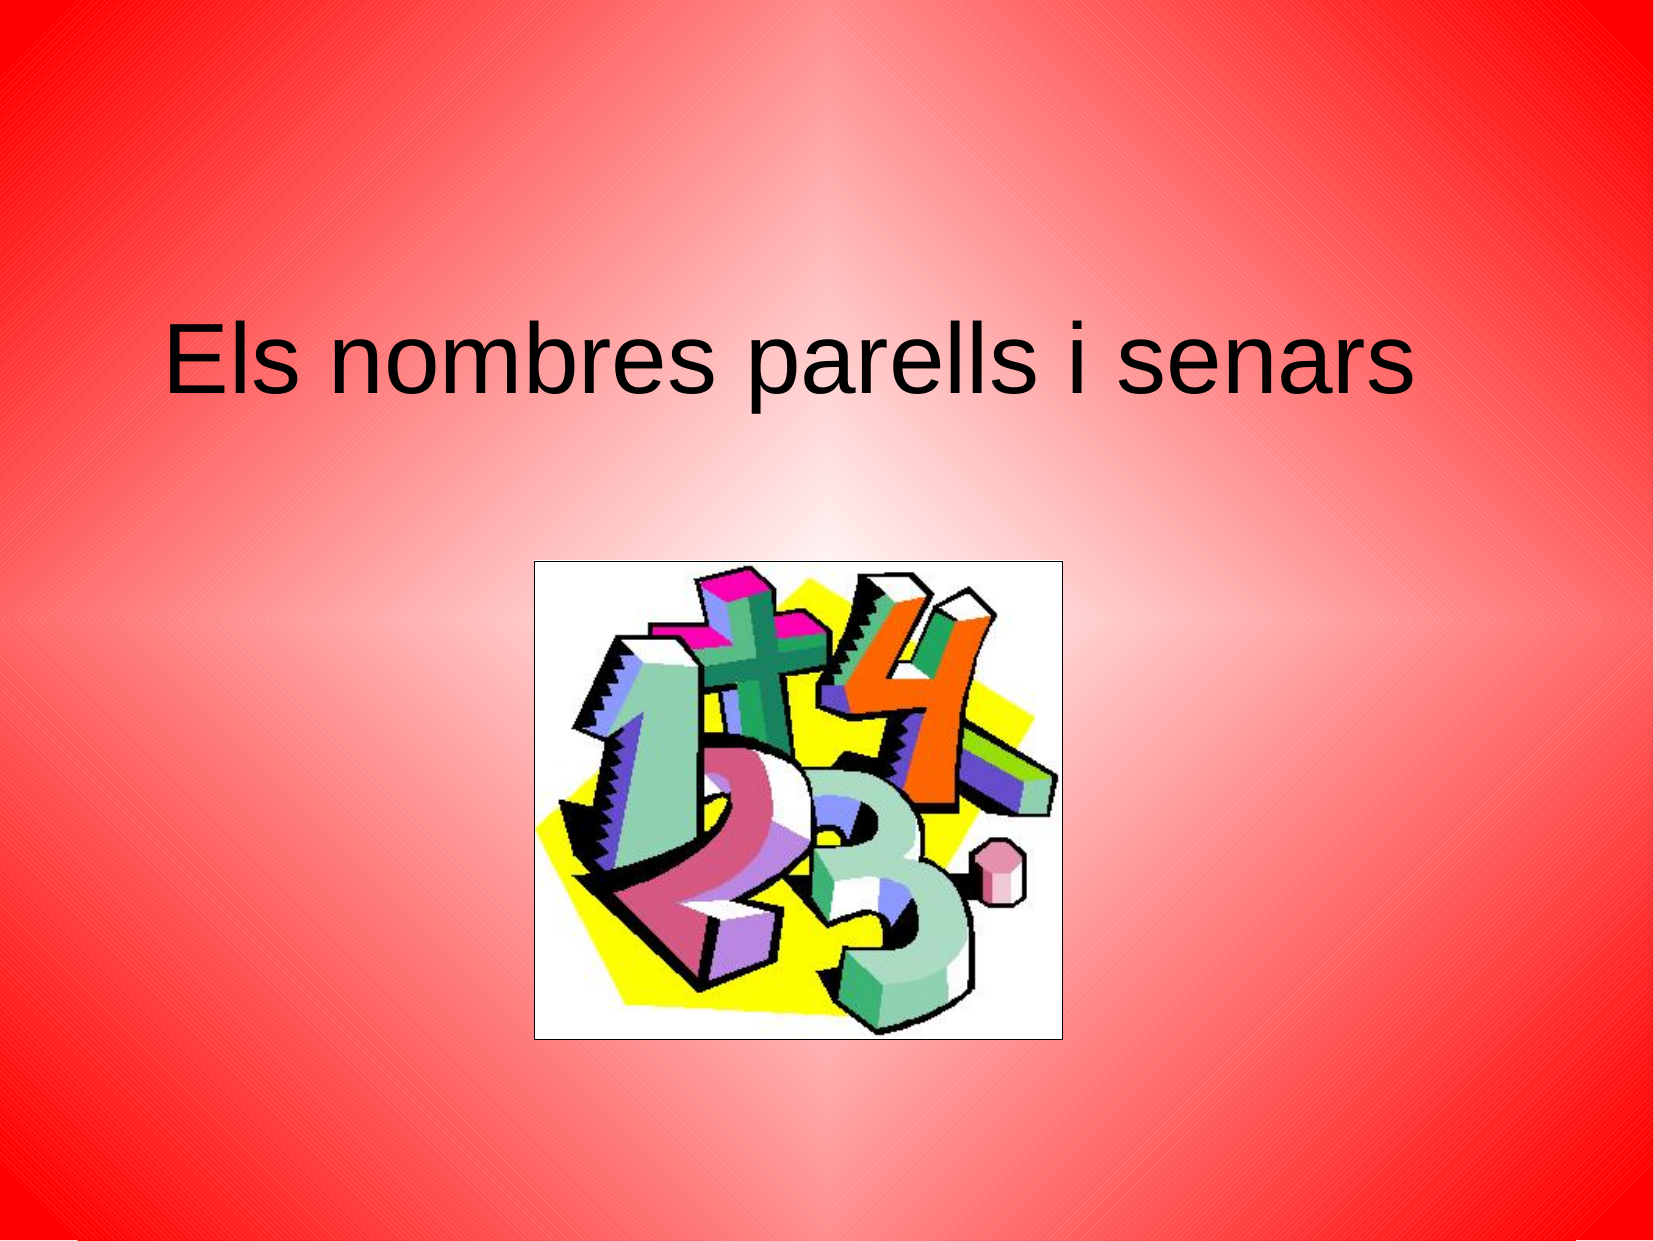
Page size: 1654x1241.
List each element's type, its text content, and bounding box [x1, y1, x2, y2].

text_box Els nombres parells i senars [147, 295, 1506, 736]
picture [534, 560, 1063, 1040]
